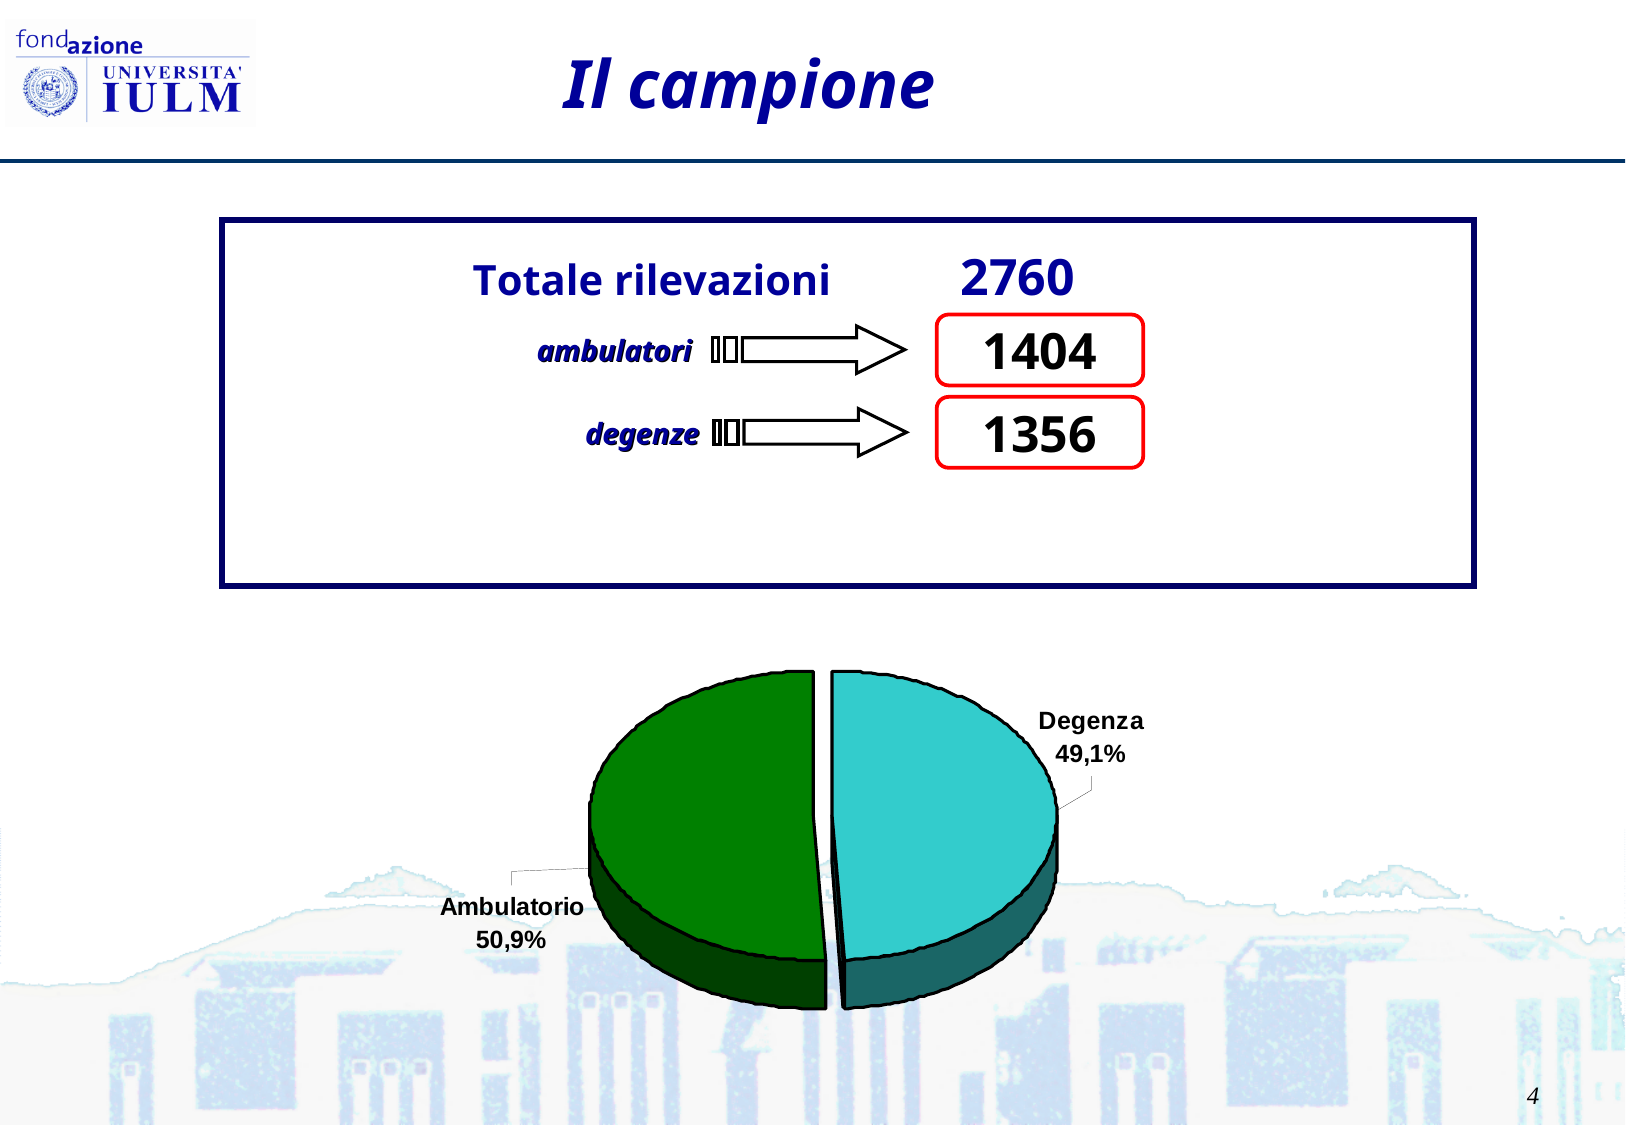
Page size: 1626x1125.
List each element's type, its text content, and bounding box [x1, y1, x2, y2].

text_box 1356 [936, 396, 1144, 468]
text_box 1404 [936, 314, 1144, 386]
picture [5, 19, 134, 127]
text_box Totale rilevazioni 2760 [458, 223, 1167, 303]
text_box degenze [381, 397, 714, 469]
picture [366, 471, 1259, 1083]
text_box ambulatori [381, 314, 714, 386]
text_box Il campione [134, 18, 1367, 144]
